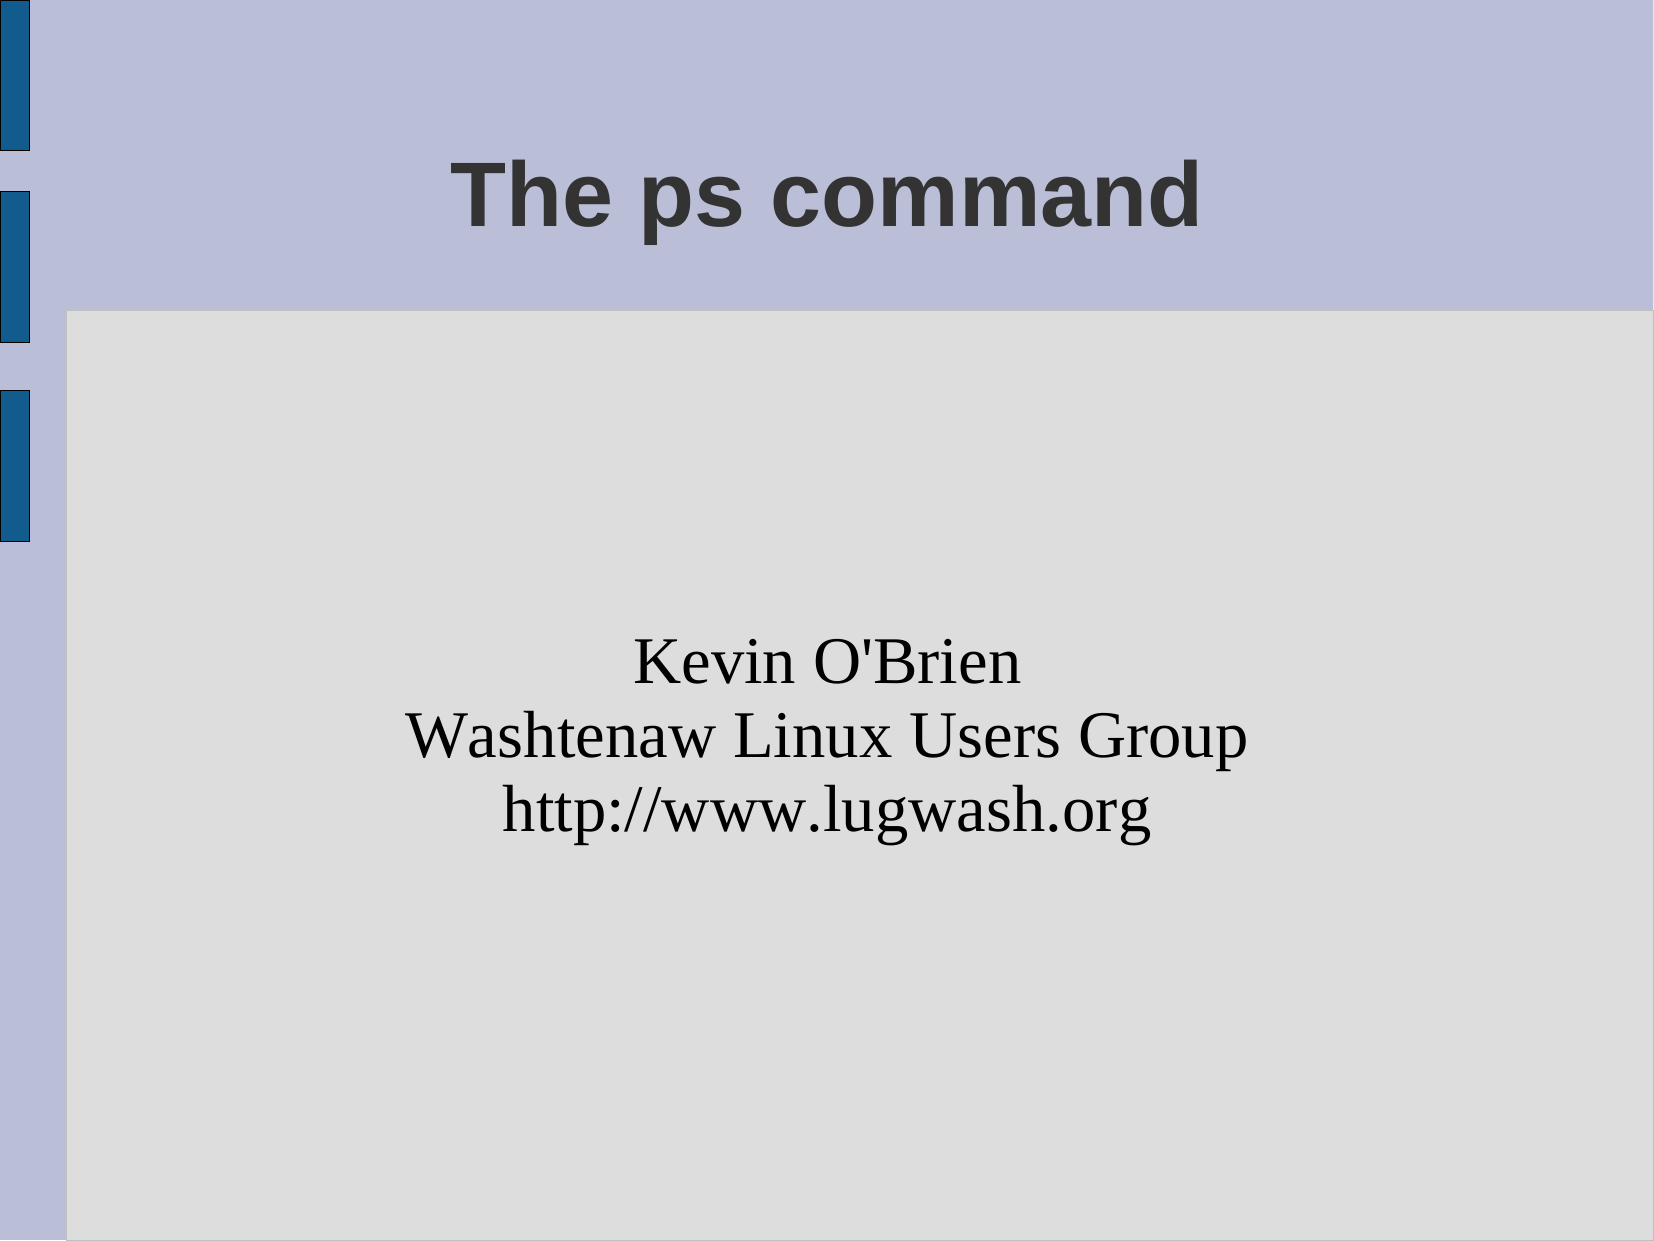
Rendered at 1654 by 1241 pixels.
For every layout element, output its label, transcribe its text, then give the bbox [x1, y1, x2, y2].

subtitle Kevin O'Brien Washtenaw Linux Users Group http://www.lugwash.org [121, 352, 1534, 1119]
title The ps command [121, 98, 1534, 291]
